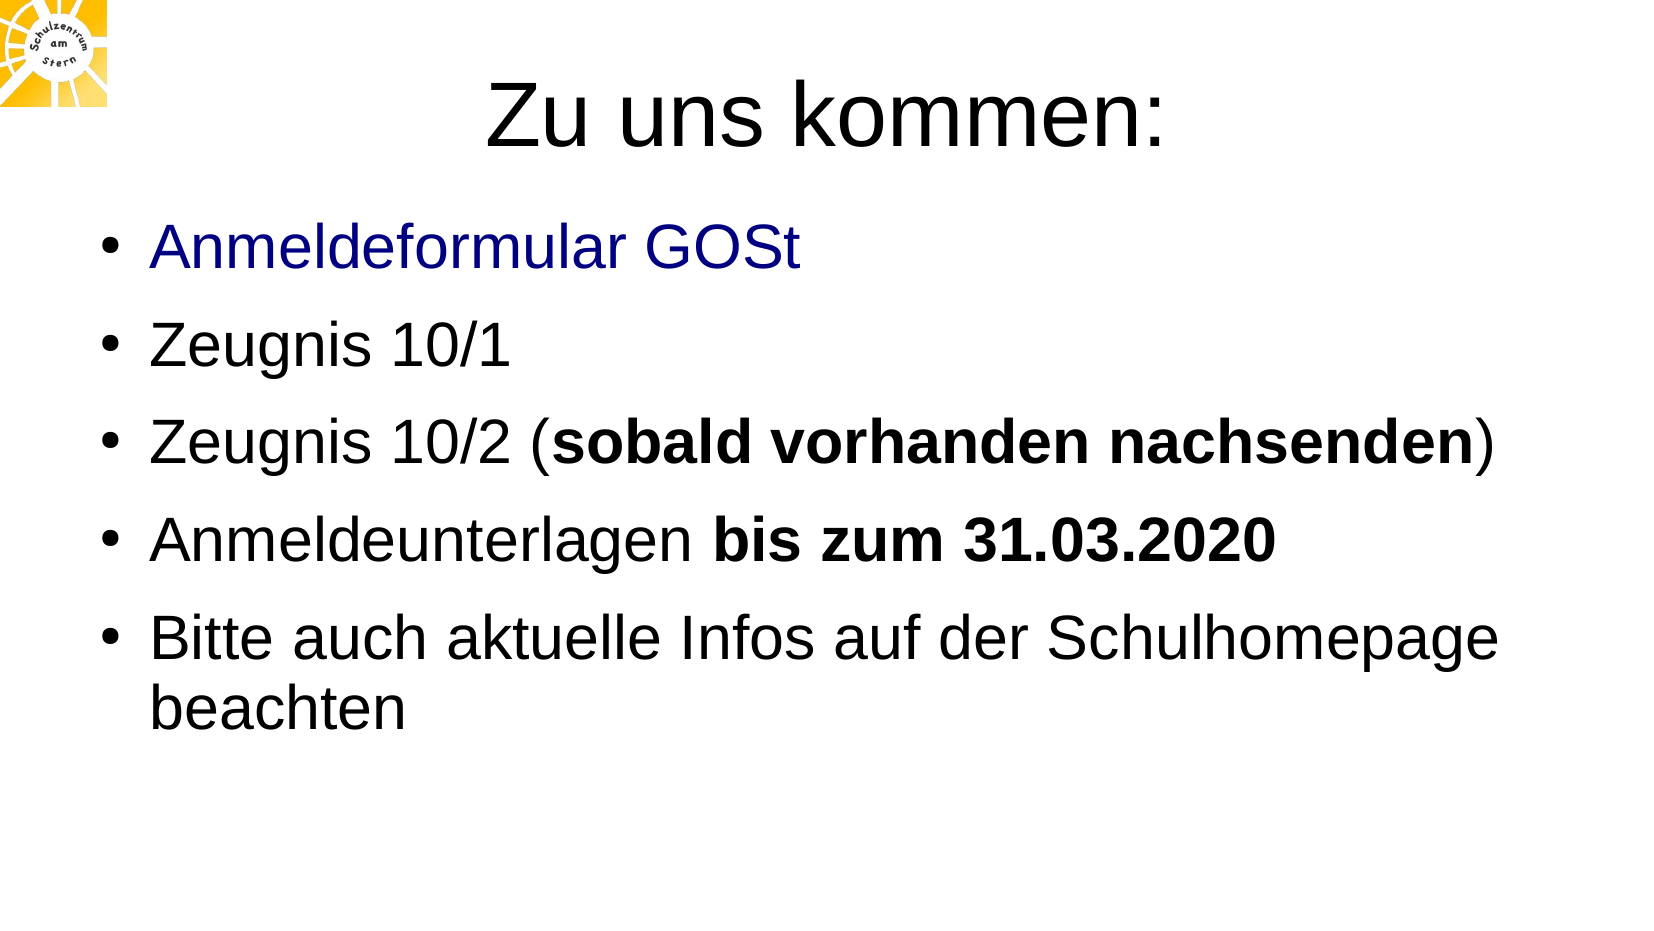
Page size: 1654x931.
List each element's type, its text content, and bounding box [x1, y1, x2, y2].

picture [0, 0, 107, 107]
title Zu uns kommen: [82, 37, 1571, 193]
list Anmeldeformular GOSt Zeugnis 10/1 Zeugnis 10/2 (sobald vorhanden nachsenden) Anmeldeunterlagen bis zum 31.03.2020 Bitte auch aktuelle Infos auf der Schulhomepage beachten [82, 211, 1571, 752]
